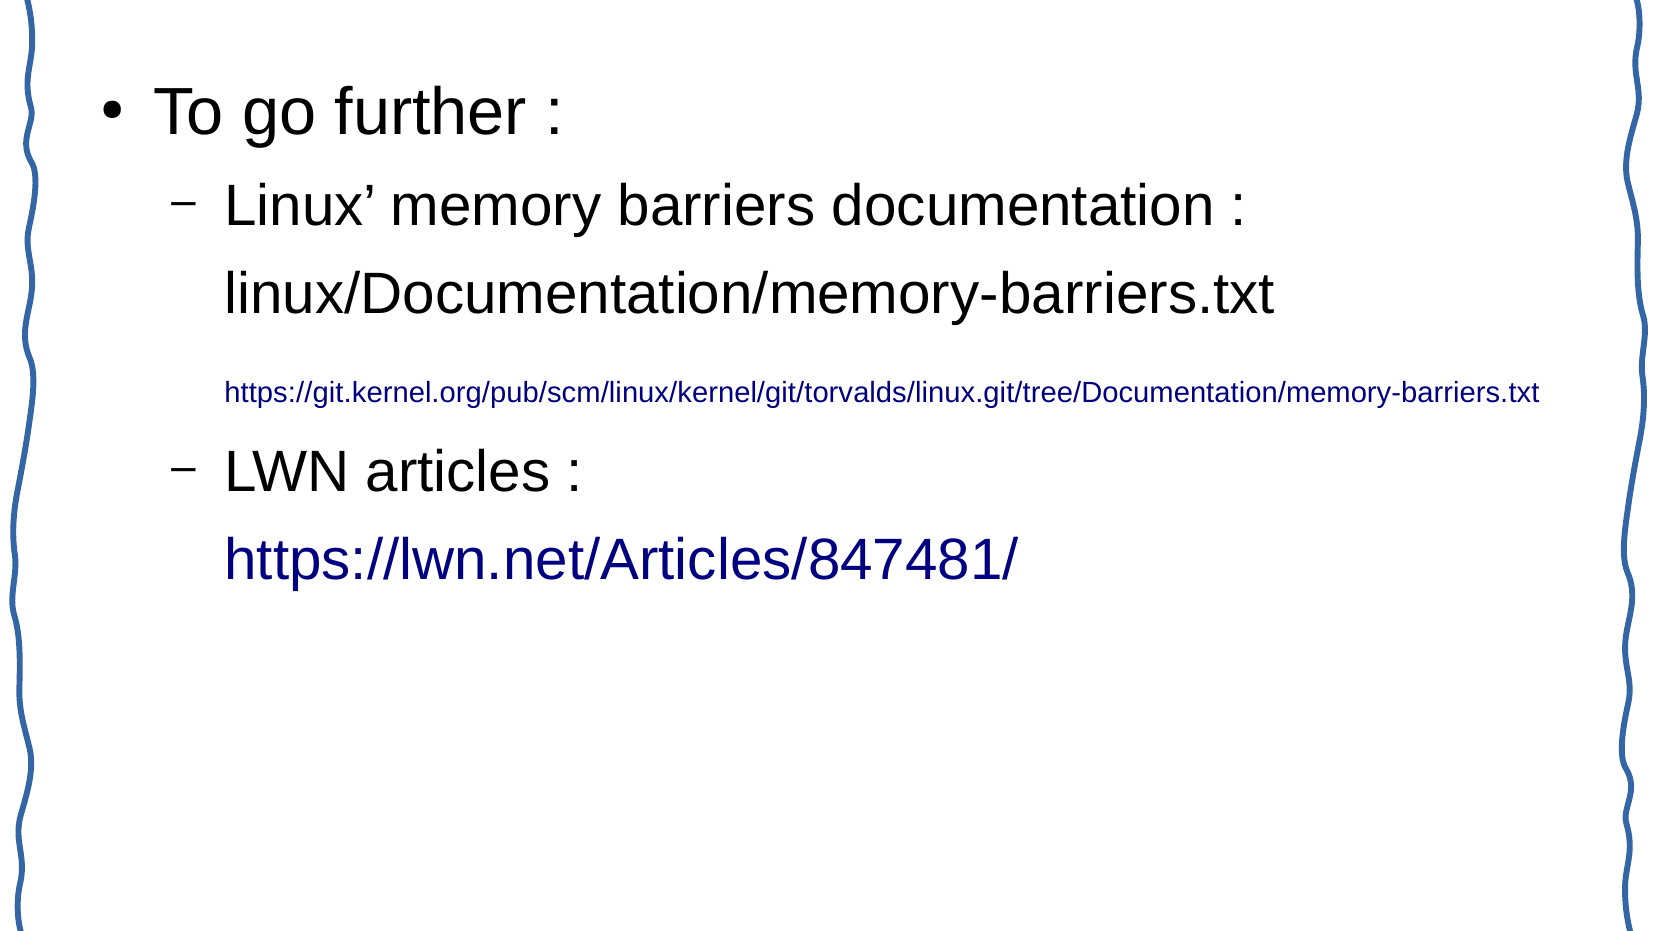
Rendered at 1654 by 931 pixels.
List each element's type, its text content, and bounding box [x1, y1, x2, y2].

list To go further : Linux’ memory barriers documentation : linux/Documentation/memory-barriers.txt https://git.kernel.org/pub/scm/linux/kernel/git/torvalds/linux.git/tree/Documentation/memory-barriers.txt LWN articles : https://lwn.net/Articles/847481/ [82, 74, 1571, 852]
